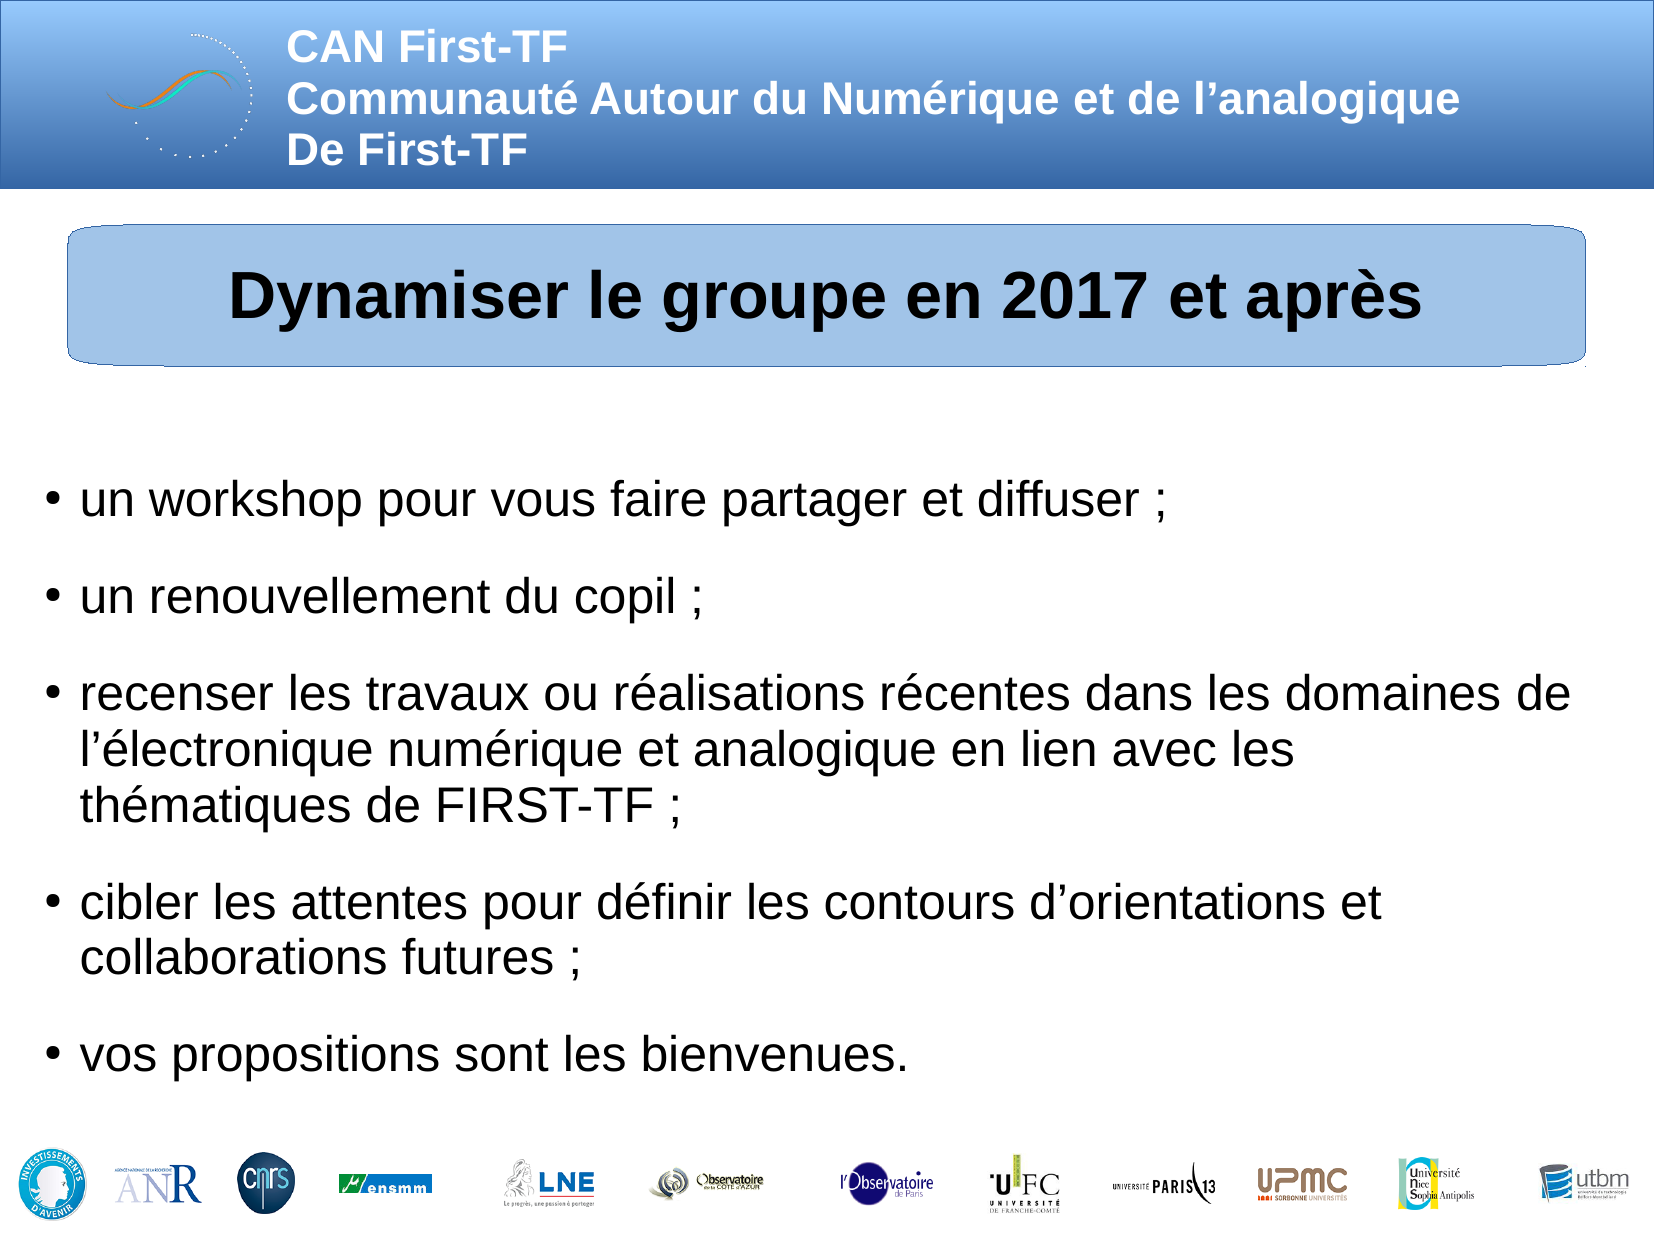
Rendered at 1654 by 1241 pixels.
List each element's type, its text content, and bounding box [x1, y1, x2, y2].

text_box Dynamiser le groupe en 2017 et après [67, 224, 1586, 367]
picture [987, 1153, 1060, 1214]
picture [841, 1161, 933, 1206]
picture [1256, 1163, 1348, 1204]
picture [339, 1174, 432, 1193]
picture [237, 1152, 295, 1214]
picture [648, 1166, 764, 1201]
picture [100, 23, 260, 166]
text_box CAN First-TF Communauté Autour du Numérique et de l’analogique De First-TF [271, 14, 1627, 213]
picture [1398, 1157, 1474, 1210]
picture [504, 1159, 594, 1207]
picture [16, 1145, 87, 1221]
picture [1113, 1162, 1215, 1204]
picture [114, 1164, 202, 1203]
text_box [0, 0, 1654, 189]
picture [1538, 1163, 1630, 1204]
text_box un workshop pour vous faire partager et diffuser ; un renouvellement du copil ; recenser les travaux ou réalisations récentes dans les domaines de l’électronique numérique et analogique en lien avec les thématiques de FIRST-TF ; cibler les attentes pour définir les contours d’orientations et collaborations futures ; vos propositions sont les bienvenues. [29, 463, 1595, 1090]
